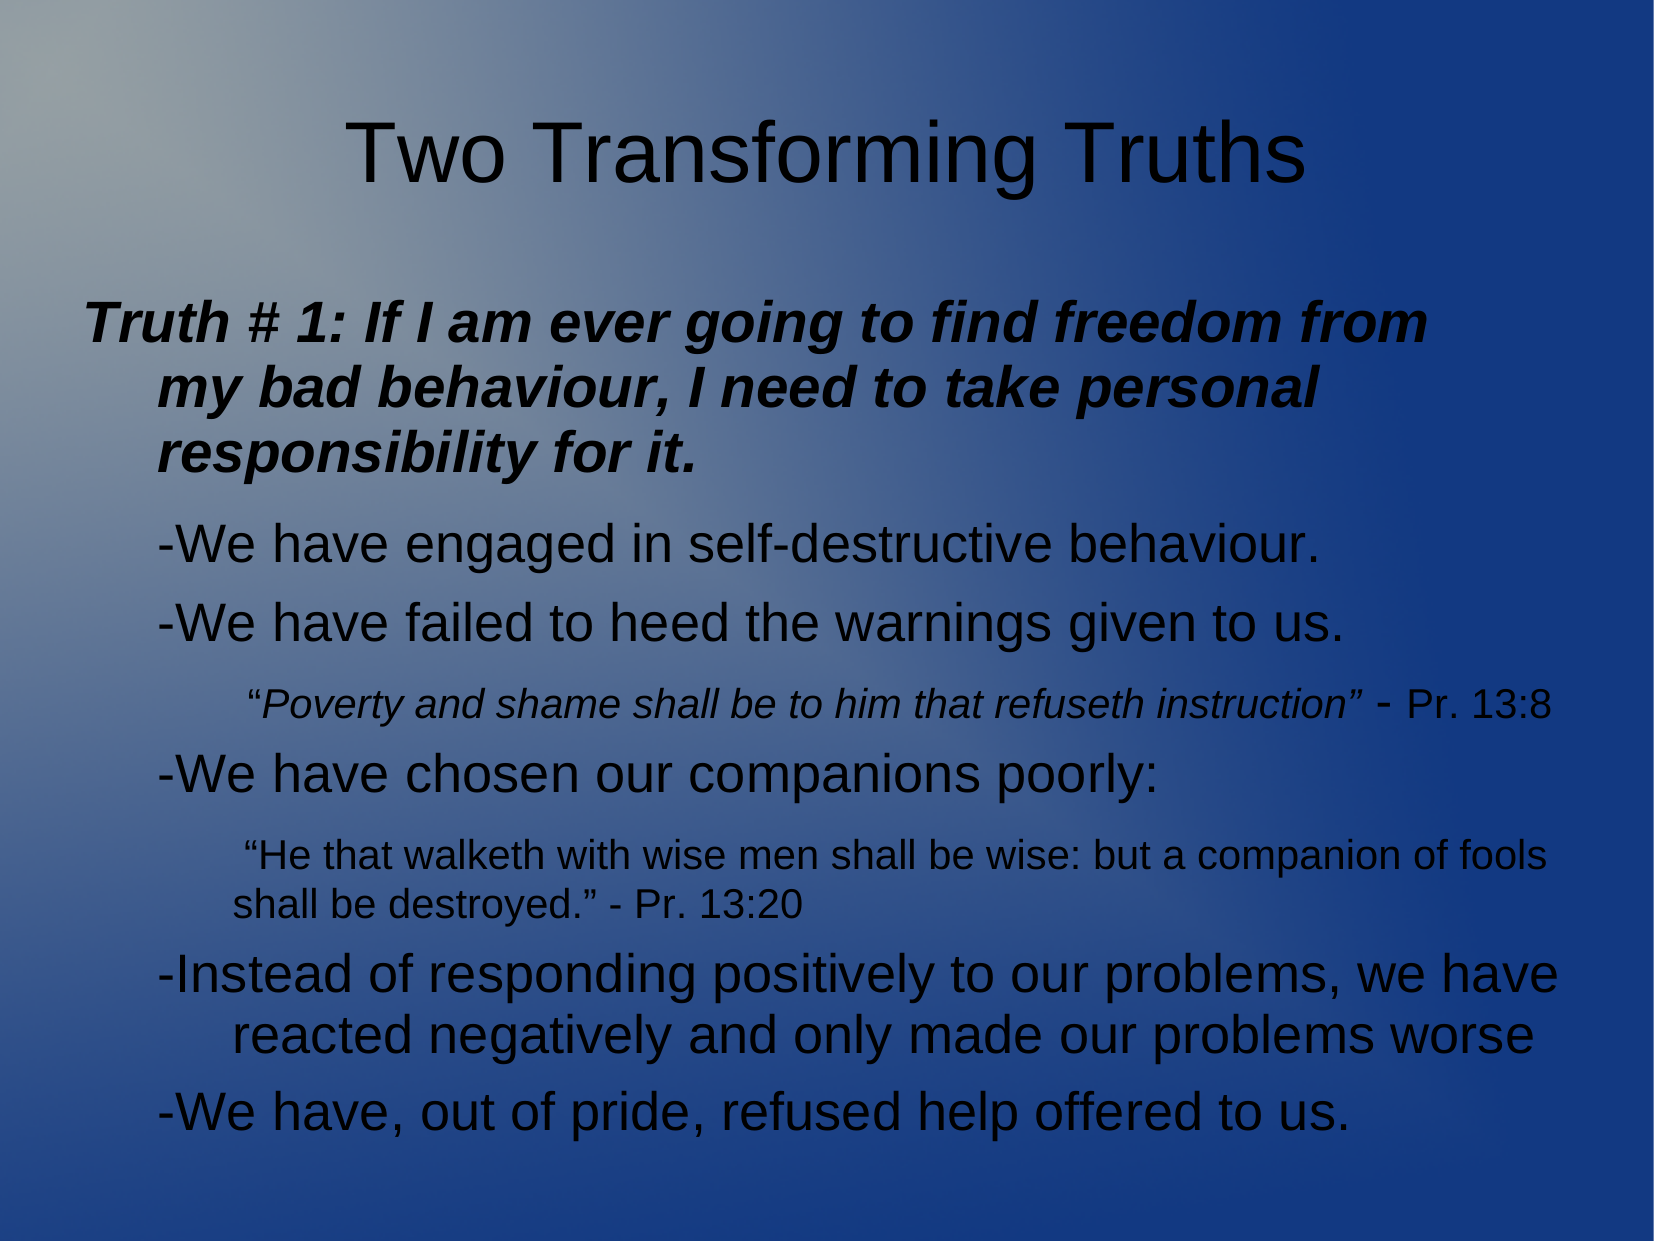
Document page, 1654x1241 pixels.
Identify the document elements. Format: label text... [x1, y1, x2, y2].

picture [0, 0, 1654, 1241]
subtitle Truth # 1: If I am ever going to find freedom from my bad behaviour, I need to take personal responsibility for it. -We have engaged in self-destructive behaviour. -We have failed to heed the warnings given to us. “Poverty and shame shall be to him that refuseth instruction” - Pr. 13:8 -We have chosen our companions poorly: “He that walketh with wise men shall be wise: but a companion of fools shall be destroyed.” - Pr. 13:20 -Instead of responding positively to our problems, we have reacted negatively and only made our problems worse -We have, out of pride, refused help offered to us. [82, 290, 1571, 1209]
title Two Transforming Truths [82, 49, 1571, 257]
